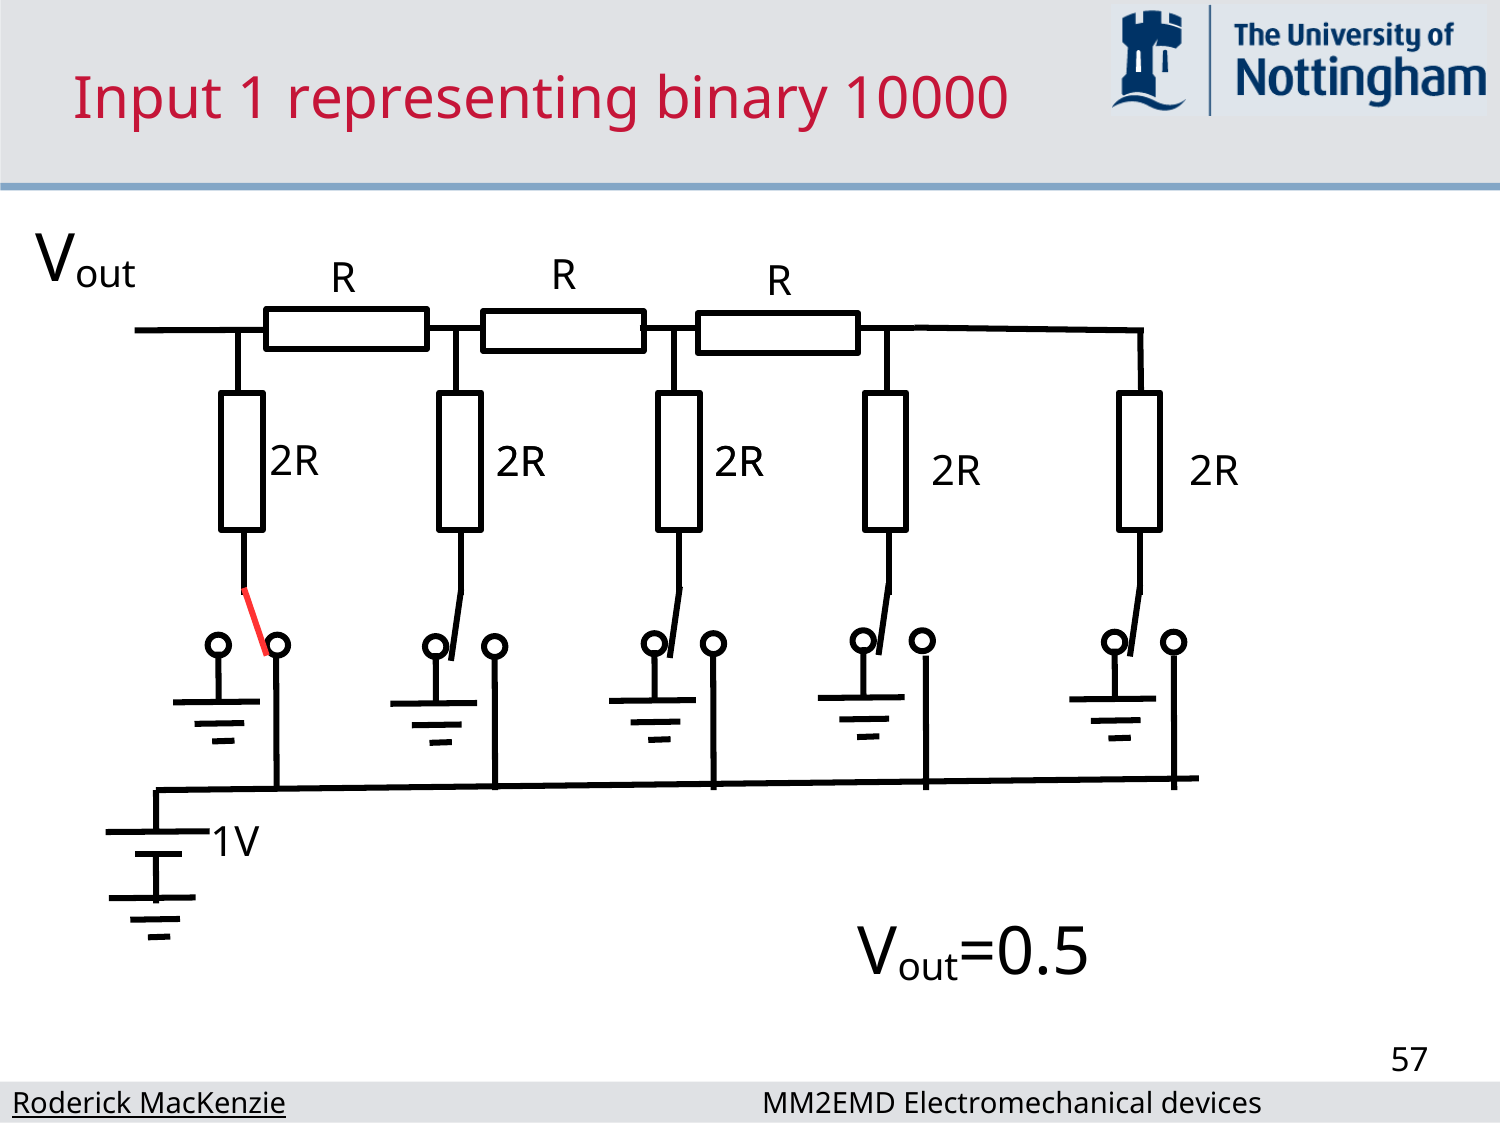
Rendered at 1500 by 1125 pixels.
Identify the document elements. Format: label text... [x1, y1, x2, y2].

text_box R [751, 246, 852, 382]
text_box 2R [481, 427, 582, 563]
text_box Vout [20, 207, 171, 342]
text_box 2R [1174, 436, 1275, 572]
title Input 1 representing binary 10000 [59, 20, 1137, 172]
picture [1111, 4, 1487, 116]
text_box 2R [916, 436, 1017, 572]
text_box R [535, 240, 636, 376]
text_box 1V [195, 806, 296, 951]
text_box <number> [1375, 1030, 1500, 1101]
text_box 2R [699, 427, 800, 563]
text_box Vout=0.5 [819, 900, 1230, 1098]
text_box R [315, 243, 416, 379]
text_box 2R [254, 426, 355, 561]
